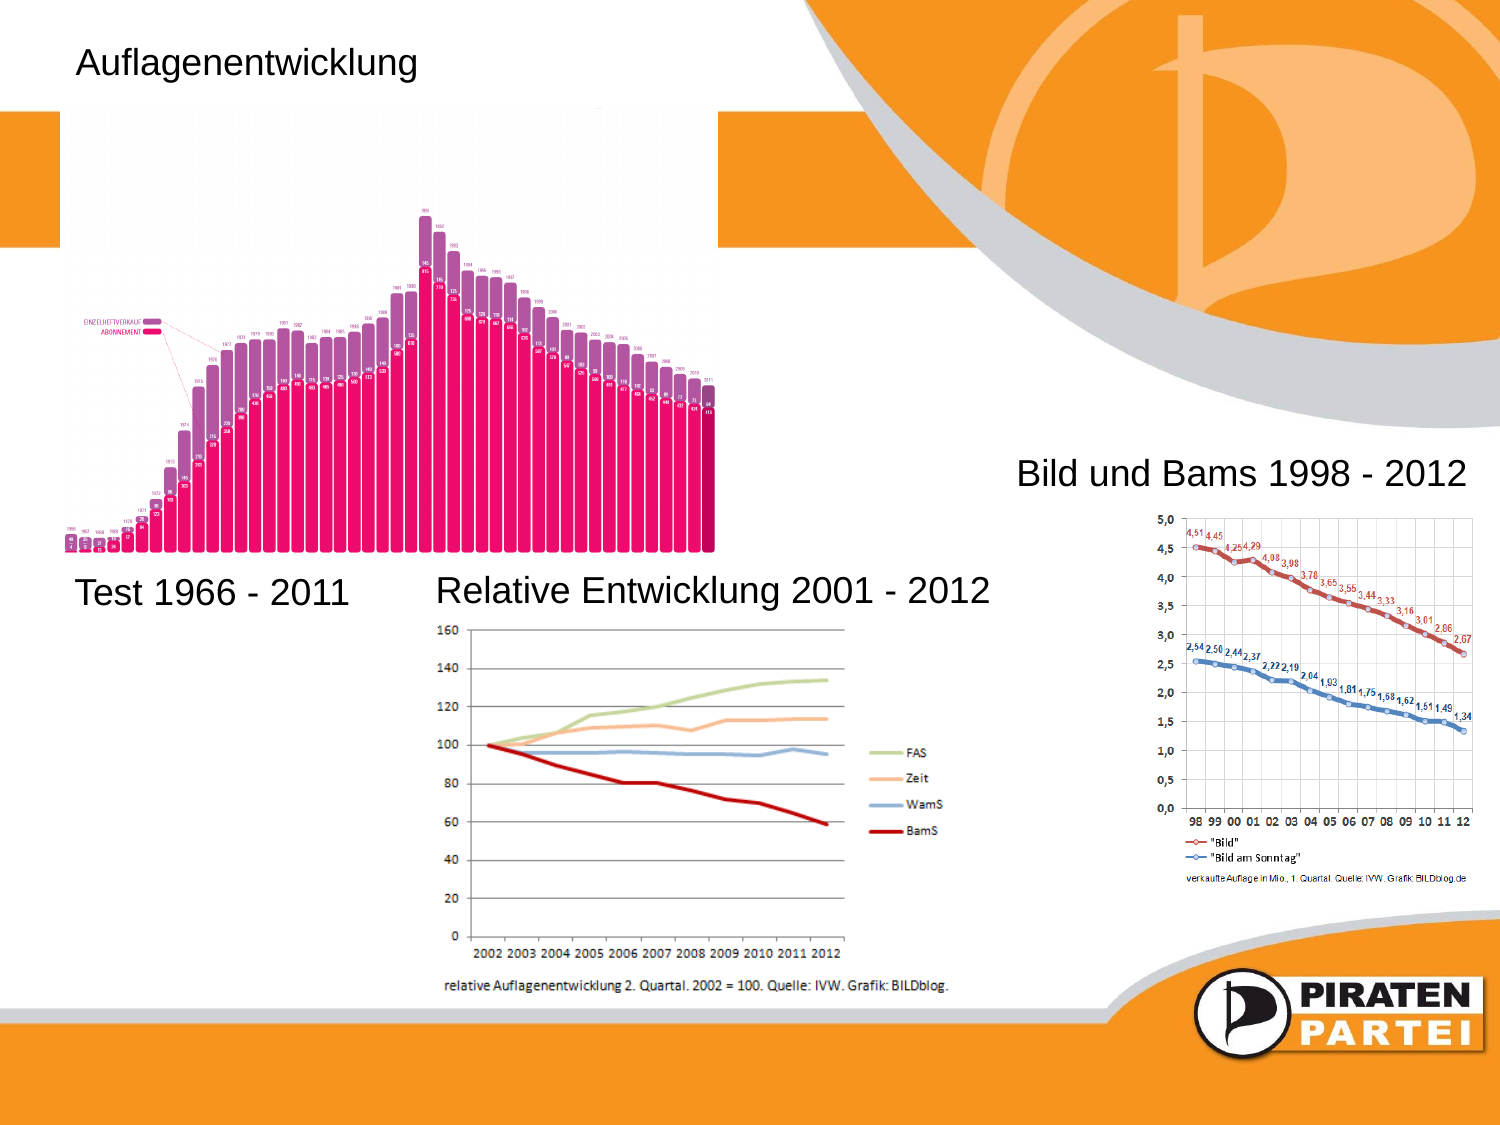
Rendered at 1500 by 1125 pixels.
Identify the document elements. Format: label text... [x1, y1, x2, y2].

picture [0, 0, 1500, 1125]
text_box Relative Entwicklung 2001 - 2012 [420, 562, 1005, 620]
text_box Auflagenentwicklung [60, 33, 433, 91]
text_box Test 1966 - 2011 [59, 563, 366, 621]
text_box Bild und Bams 1998 - 2012 [1001, 445, 1483, 502]
